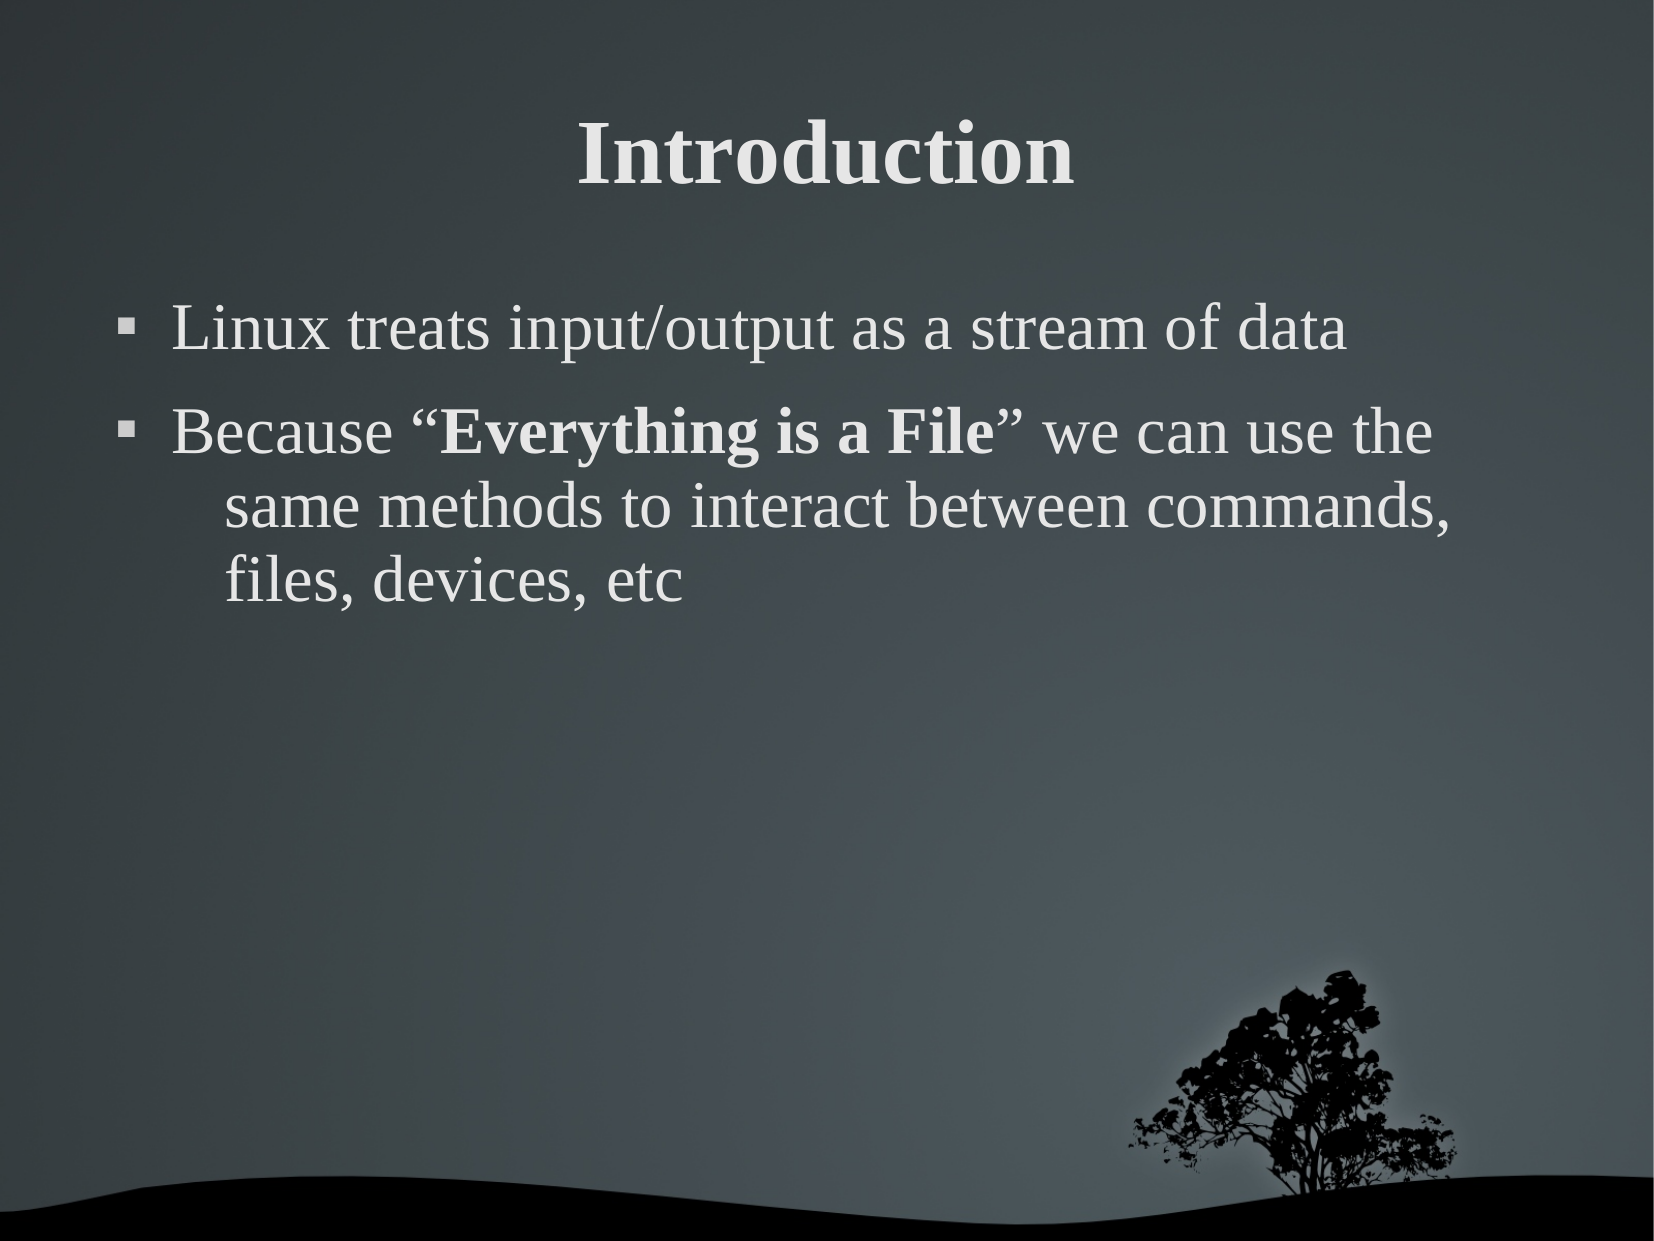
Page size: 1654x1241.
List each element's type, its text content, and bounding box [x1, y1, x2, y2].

picture [0, 0, 1654, 1241]
list Linux treats input/output as a stream of data Because “Everything is a File” we can use the same methods to interact between commands, files, devices, etc [82, 290, 1571, 1109]
title Introduction [82, 49, 1571, 257]
